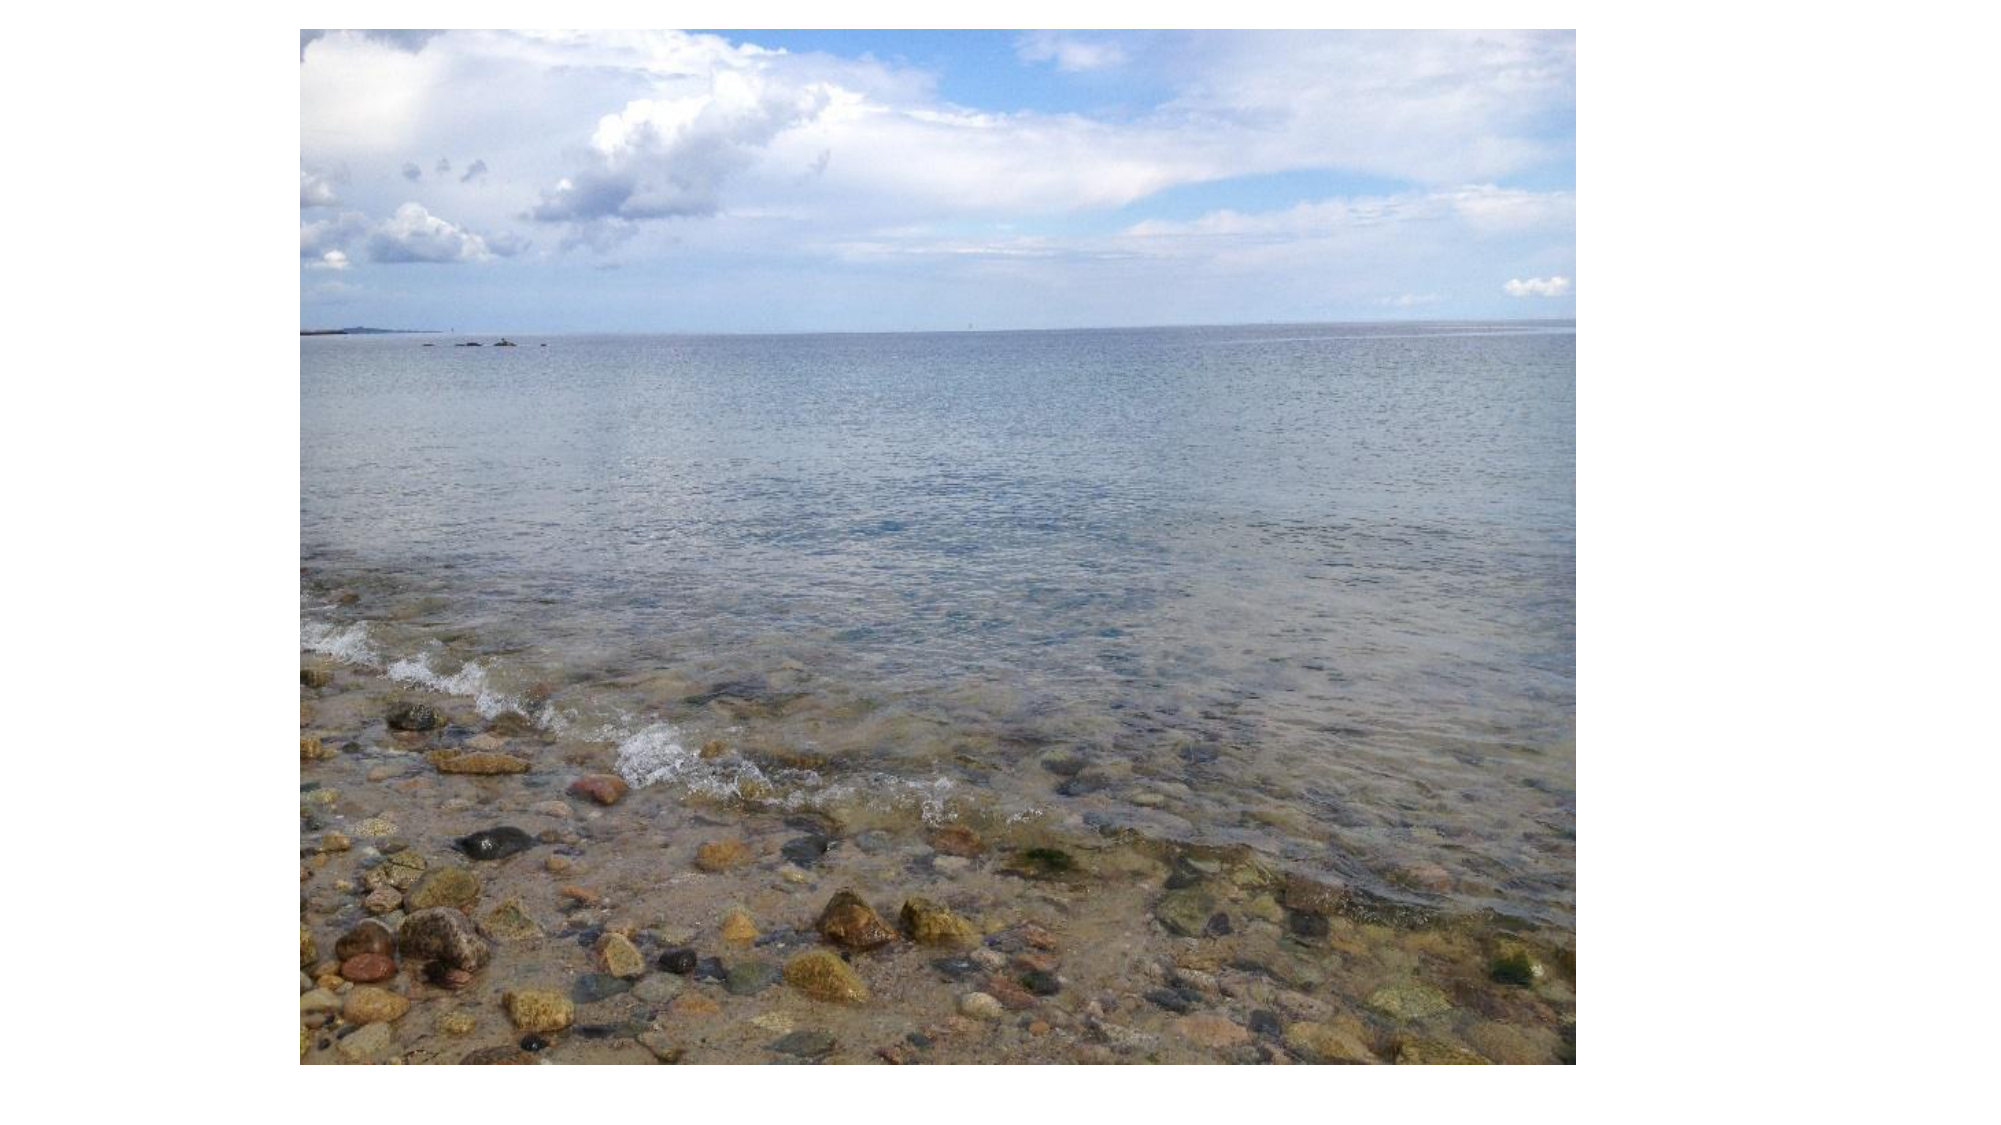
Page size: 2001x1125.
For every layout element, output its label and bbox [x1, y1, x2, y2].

picture [300, 29, 1576, 1066]
